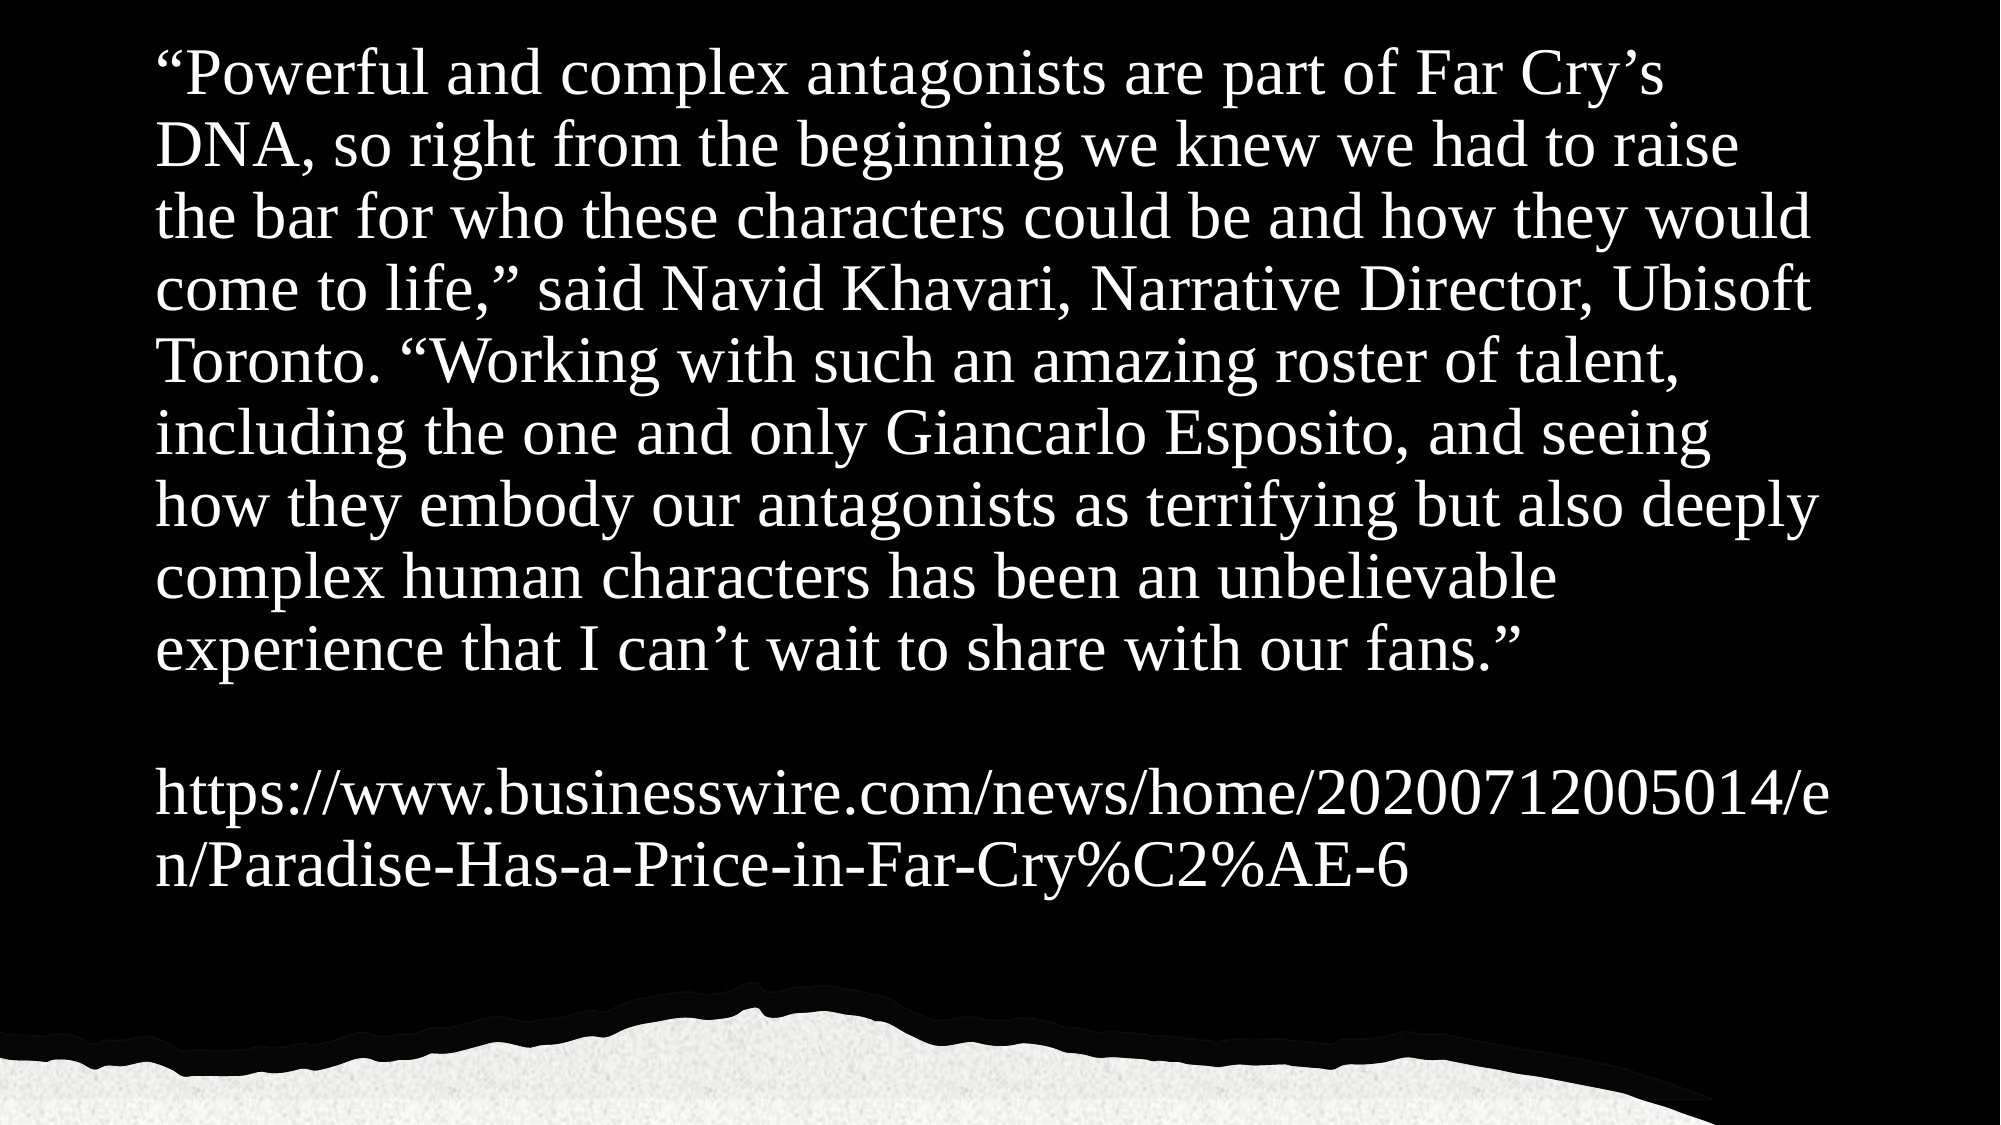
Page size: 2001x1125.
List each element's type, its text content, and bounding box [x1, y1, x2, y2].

title “Powerful and complex antagonists are part of Far Cry’s DNA, so right from the beginning we knew we had to raise the bar for who these characters could be and how they would come to life,” said Navid Khavari, Narrative Director, Ubisoft Toronto. “Working with such an amazing roster of talent, including the one and only Giancarlo Esposito, and seeing how they embody our antagonists as terrifying but also deeply complex human characters has been an unbelievable experience that I can’t wait to share with our fans.” https://www.businesswire.com/news/home/20200712005014/en/Paradise-Has-a-Price-in-Far-Cry%C2%AE-6 [140, 29, 1856, 1025]
text_box [0, 0, 2000, 1125]
